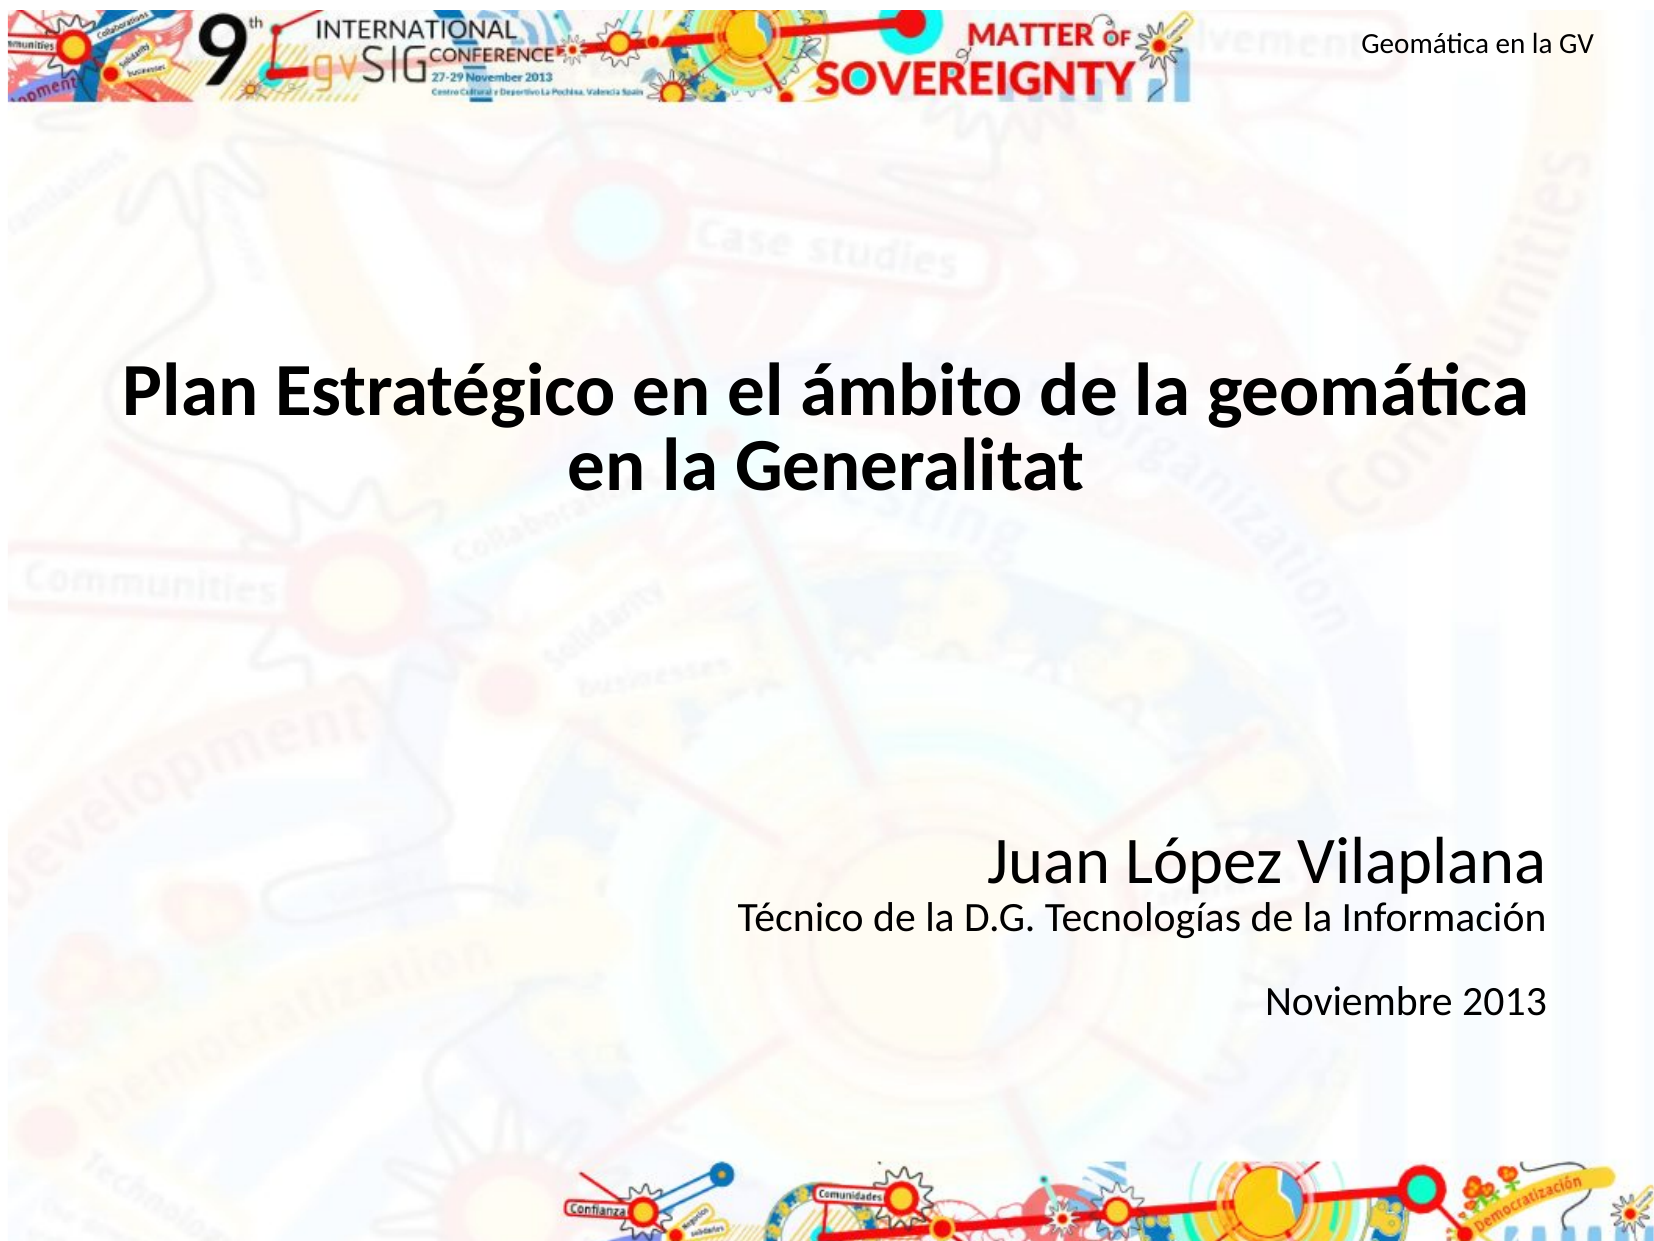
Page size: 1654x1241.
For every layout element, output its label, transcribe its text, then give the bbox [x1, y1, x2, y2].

title Plan Estratégico en el ámbito de la geomática en la Generalitat [82, 344, 1571, 552]
picture [7, 10, 1654, 1241]
text_box Geomática en la GV [1346, 23, 1654, 73]
subtitle Juan López Vilaplana Técnico de la D.G. Tecnologías de la Información Noviembre 2013 [92, 685, 1548, 1175]
